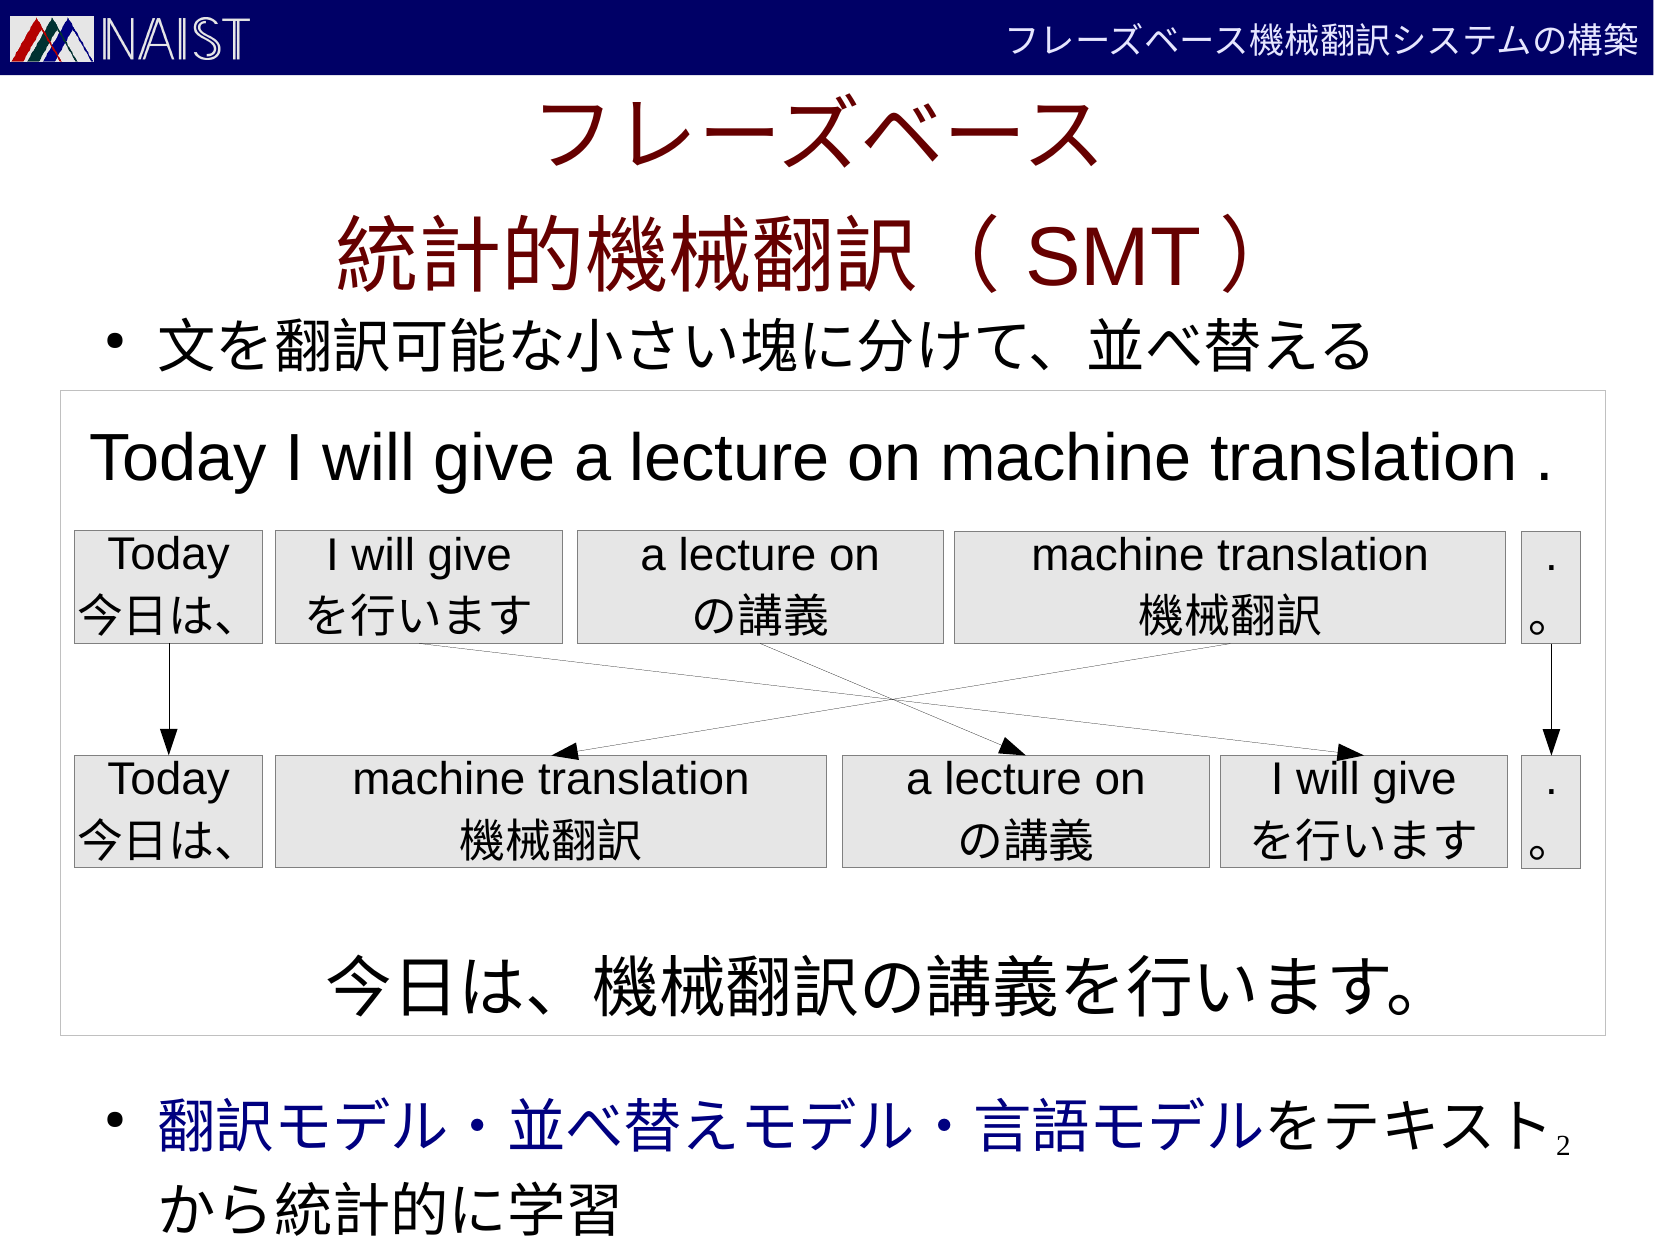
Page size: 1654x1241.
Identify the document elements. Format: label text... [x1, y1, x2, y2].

list 翻訳モデル・並べ替えモデル・言語モデルをテキストから統計的に学習 [86, 1079, 1576, 1206]
text_box I will give を行います [275, 530, 563, 644]
picture [102, 17, 251, 60]
text_box 今日は、機械翻訳の講義を行います。 [310, 926, 1476, 1020]
text_box I will give を行います [1220, 755, 1508, 868]
text_box machine translation 機械翻訳 [954, 531, 1506, 644]
text_box . 。 [1521, 531, 1581, 644]
text_box Today I will give a lecture on machine translation . [74, 412, 1576, 503]
text_box a lecture on の講義 [842, 755, 1210, 868]
text_box . 。 [1521, 755, 1581, 869]
title フレーズベース 統計的機械翻訳（SMT） [75, 92, 1564, 285]
list 文を翻訳可能な小さい塊に分けて、並べ替える [86, 300, 1576, 363]
text_box Today 今日は、 [74, 755, 263, 868]
text_box Today 今日は、 [74, 530, 263, 644]
picture [10, 16, 94, 62]
text_box machine translation 機械翻訳 [275, 755, 827, 868]
text_box a lecture on の講義 [577, 530, 944, 644]
